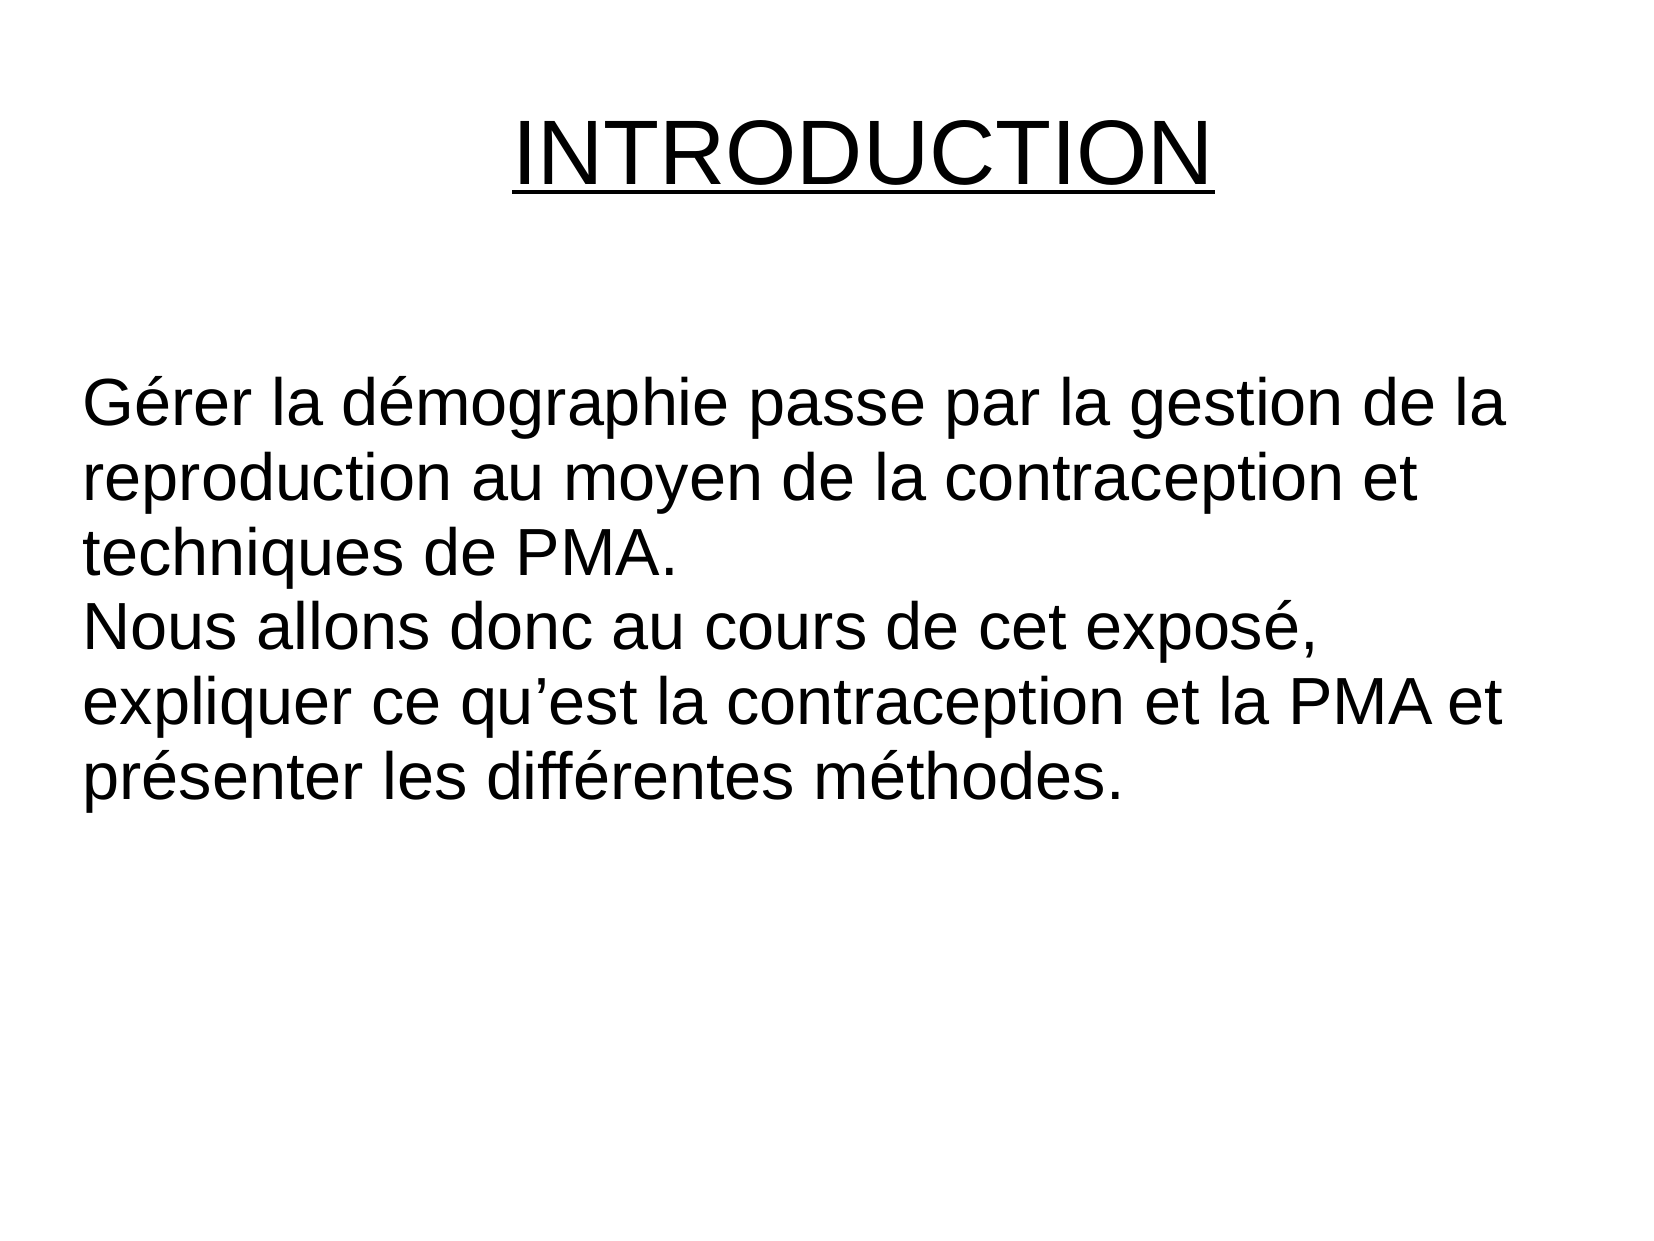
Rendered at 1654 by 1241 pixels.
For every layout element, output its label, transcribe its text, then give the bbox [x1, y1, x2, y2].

title INTRODUCTION [82, 49, 1571, 257]
subtitle Gérer la démographie passe par la gestion de la reproduction au moyen de la contraception et techniques de PMA. Nous allons donc au cours de cet exposé, expliquer ce qu’est la contraception et la PMA et présenter les différentes méthodes. [82, 290, 1571, 1010]
